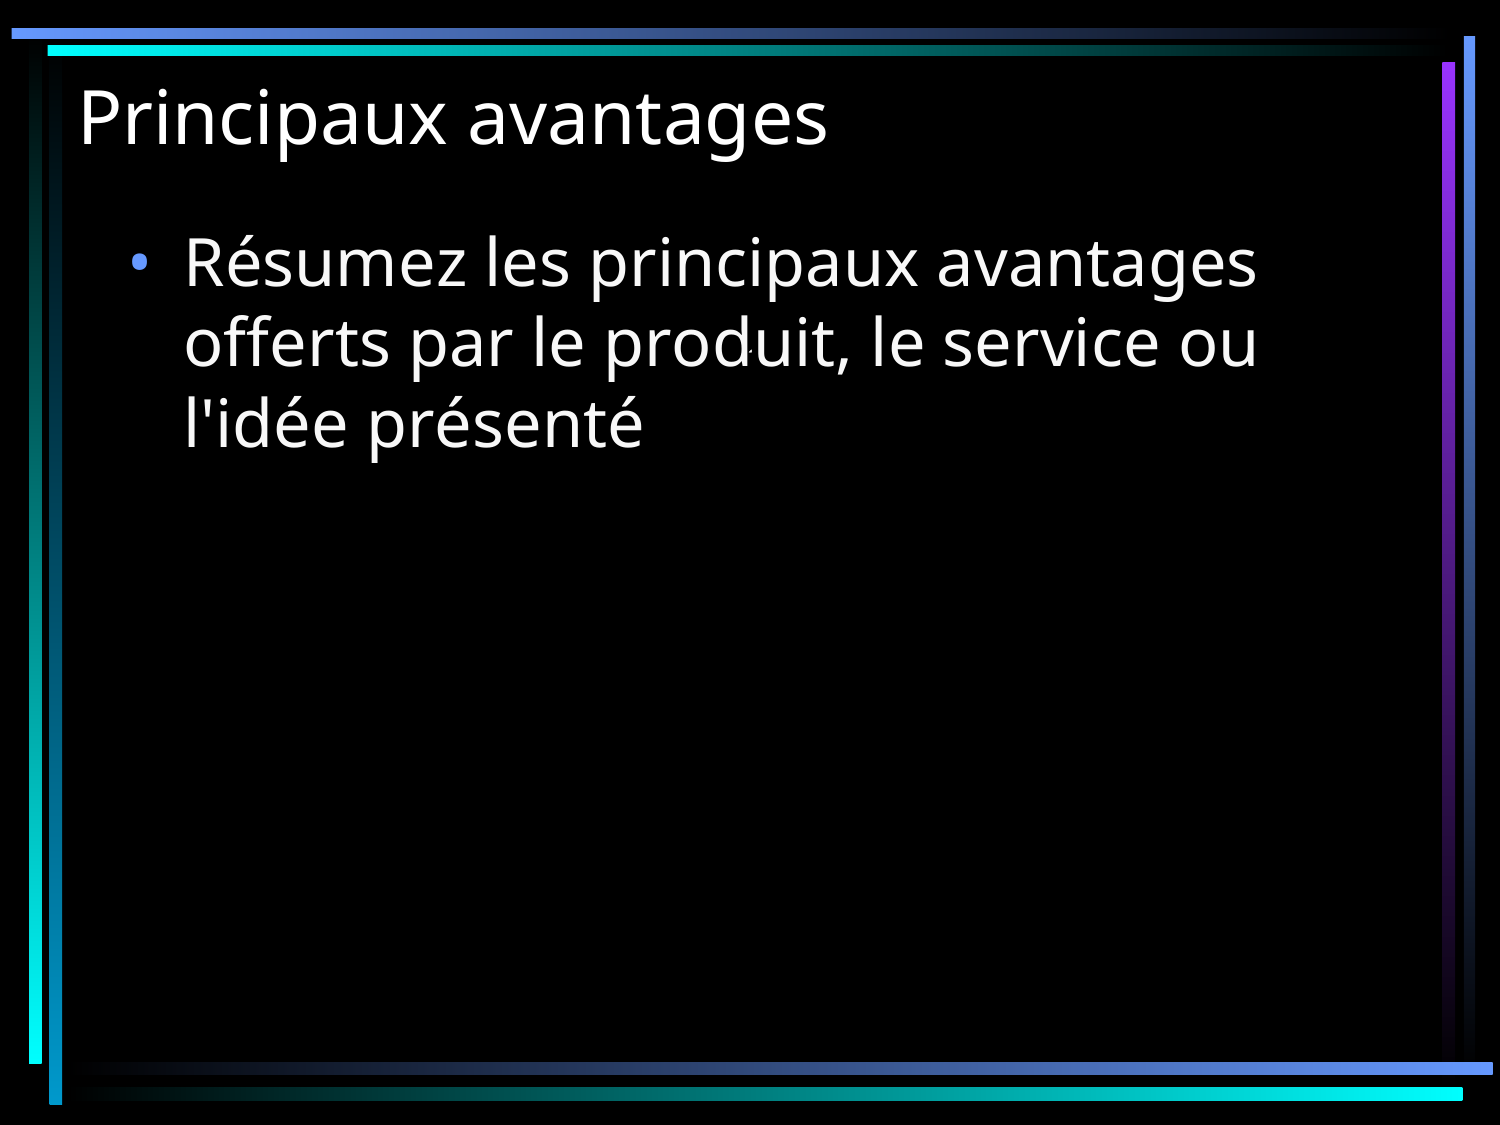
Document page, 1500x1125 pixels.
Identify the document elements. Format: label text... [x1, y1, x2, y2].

title Principaux avantages [62, 62, 1375, 200]
list Résumez les principaux avantages offerts par le produit, le service ou l'idée présenté [112, 212, 1388, 976]
